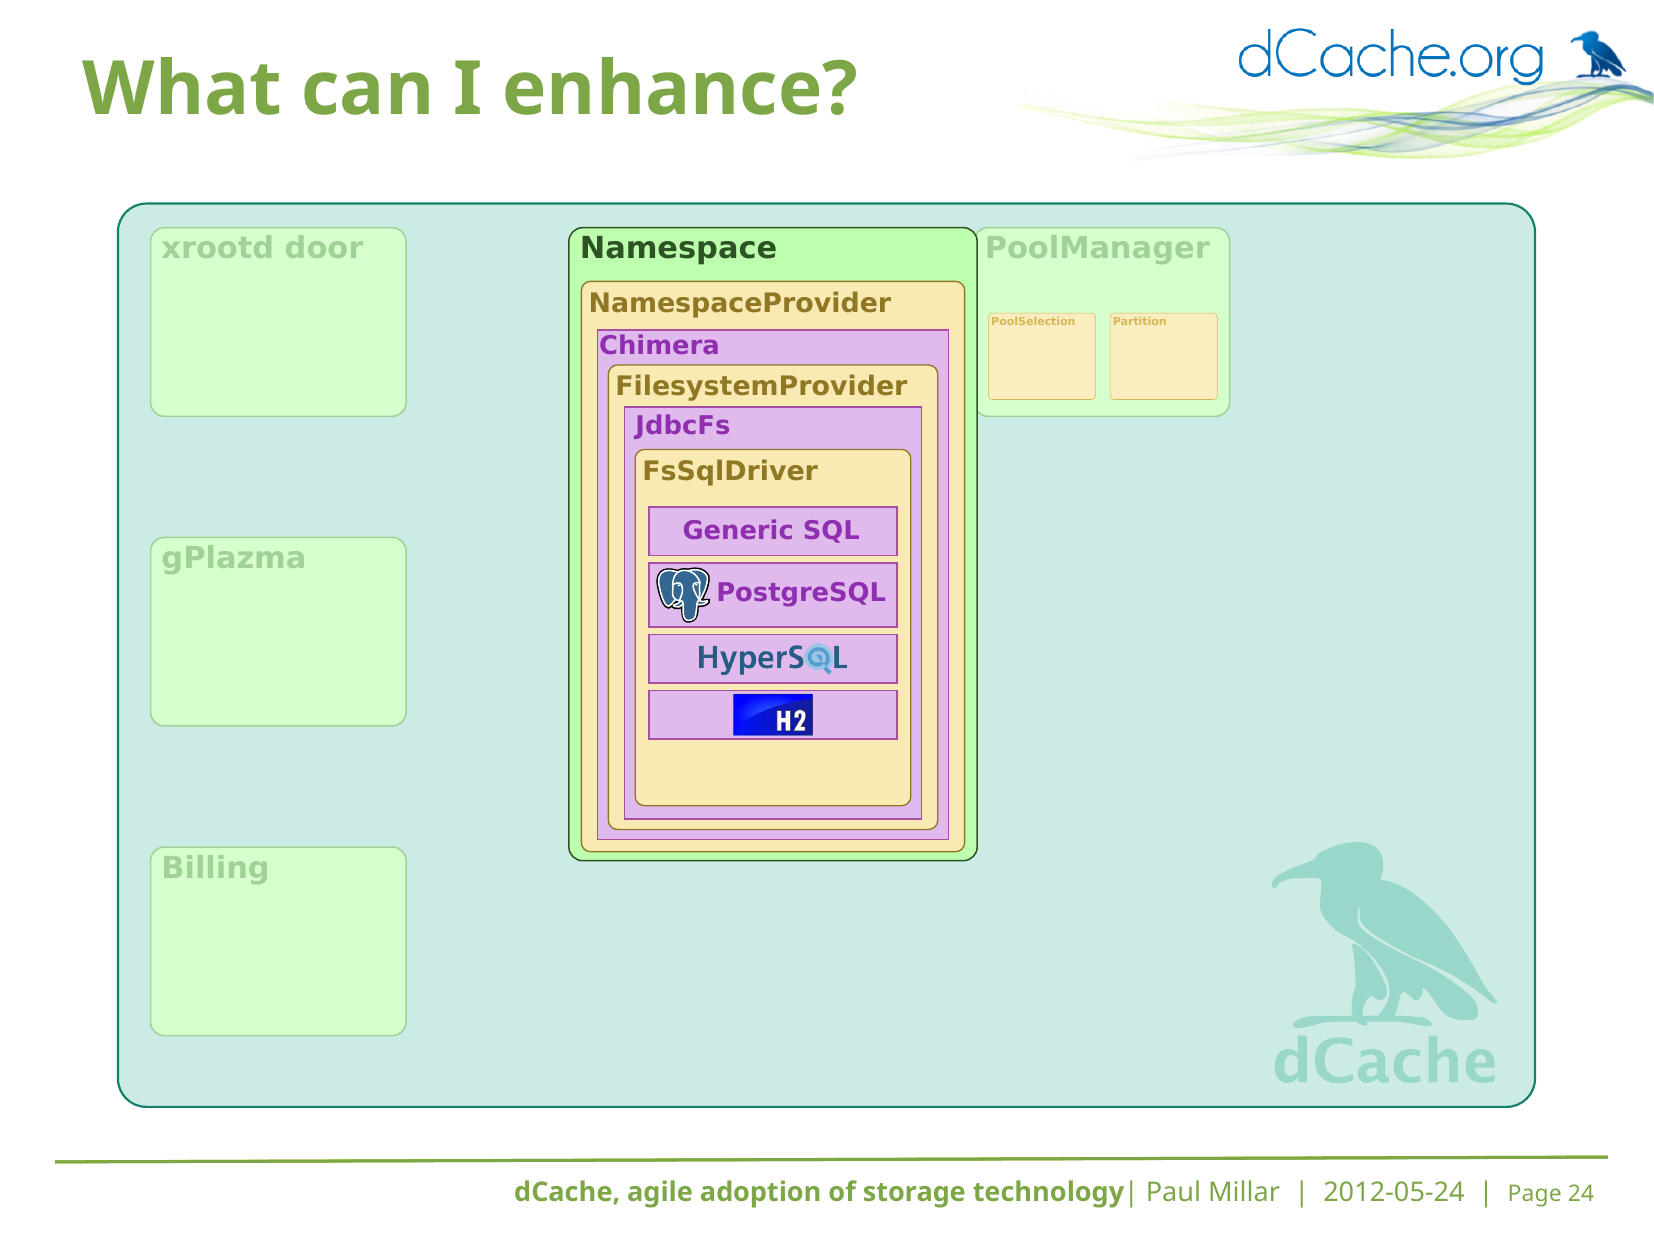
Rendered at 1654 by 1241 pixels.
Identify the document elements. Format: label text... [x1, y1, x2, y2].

picture [956, 16, 1654, 169]
title What can I enhance? [82, 37, 1605, 134]
picture [115, 201, 1538, 1110]
